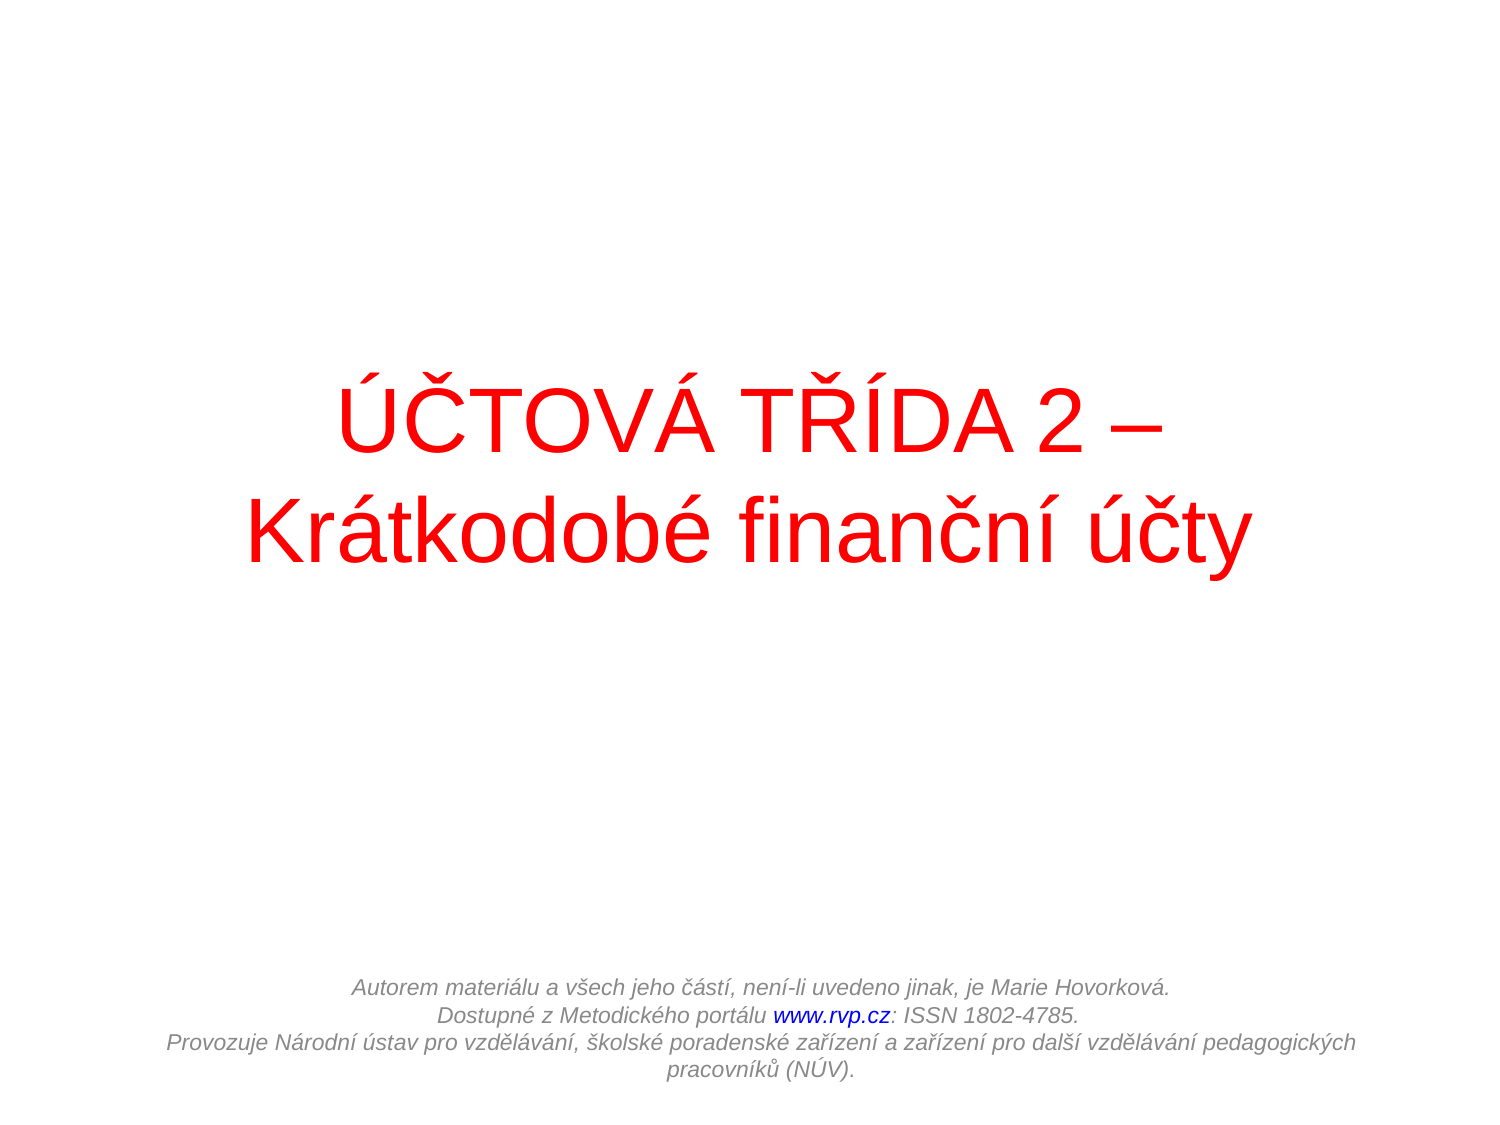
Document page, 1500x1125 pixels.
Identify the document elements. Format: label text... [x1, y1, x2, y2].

title ÚČTOVÁ TŘÍDA 2 – Krátkodobé finanční účty [112, 349, 1388, 592]
text_box Autorem materiálu a všech jeho částí, není-li uvedeno jinak, je Marie Hovorková. Dostupné z Metodického portálu www.rvp.cz: ISSN 1802-4785. Provozuje Národní ústav pro vzdělávání, školské poradenské zařízení a zařízení pro další vzdělávání pedagogických pracovníků (NÚV). [147, 1011, 1377, 1072]
